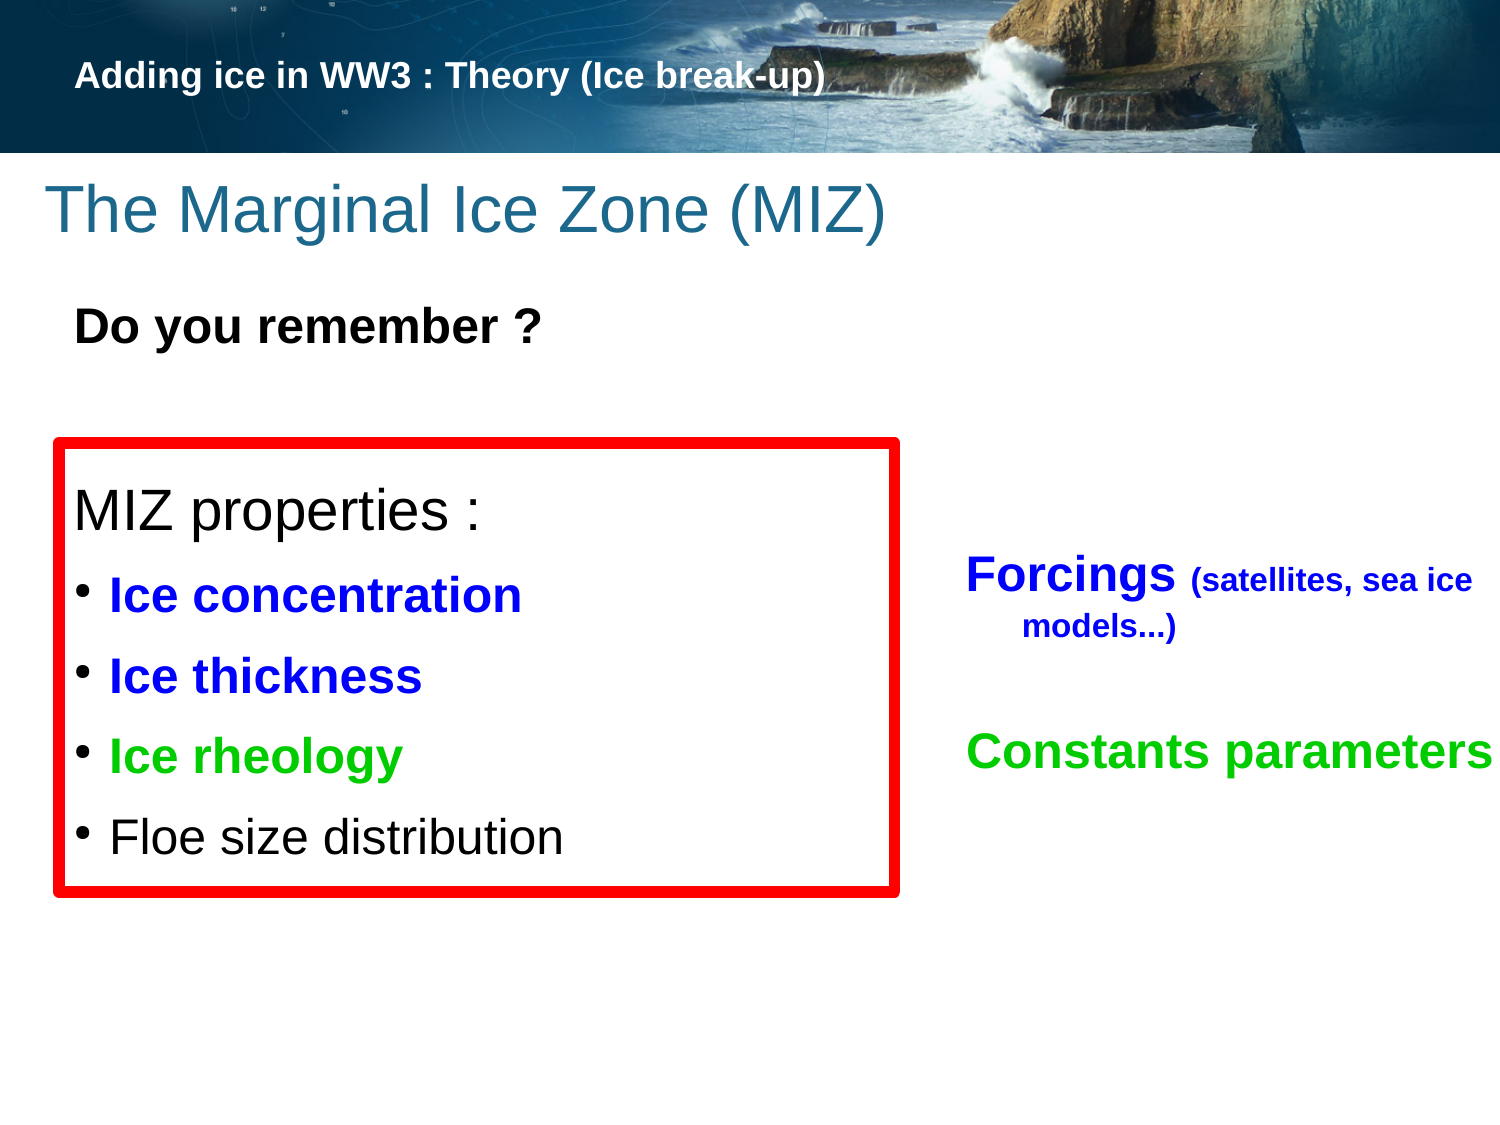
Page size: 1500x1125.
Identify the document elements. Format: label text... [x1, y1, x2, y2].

text_box Constants parameters [915, 708, 1500, 784]
text_box MIZ properties : Ice concentration Ice thickness Ice rheology Floe size distribution [59, 461, 934, 1004]
text_box Forcings (satellites, sea ice models...) [915, 531, 1500, 649]
title Adding ice in WW3 : Theory (Ice break-up) [59, 29, 857, 119]
title The Marginal Ice Zone (MIZ) [29, 118, 1214, 294]
picture [0, 0, 1500, 153]
text_box Do you remember ? [59, 293, 798, 369]
